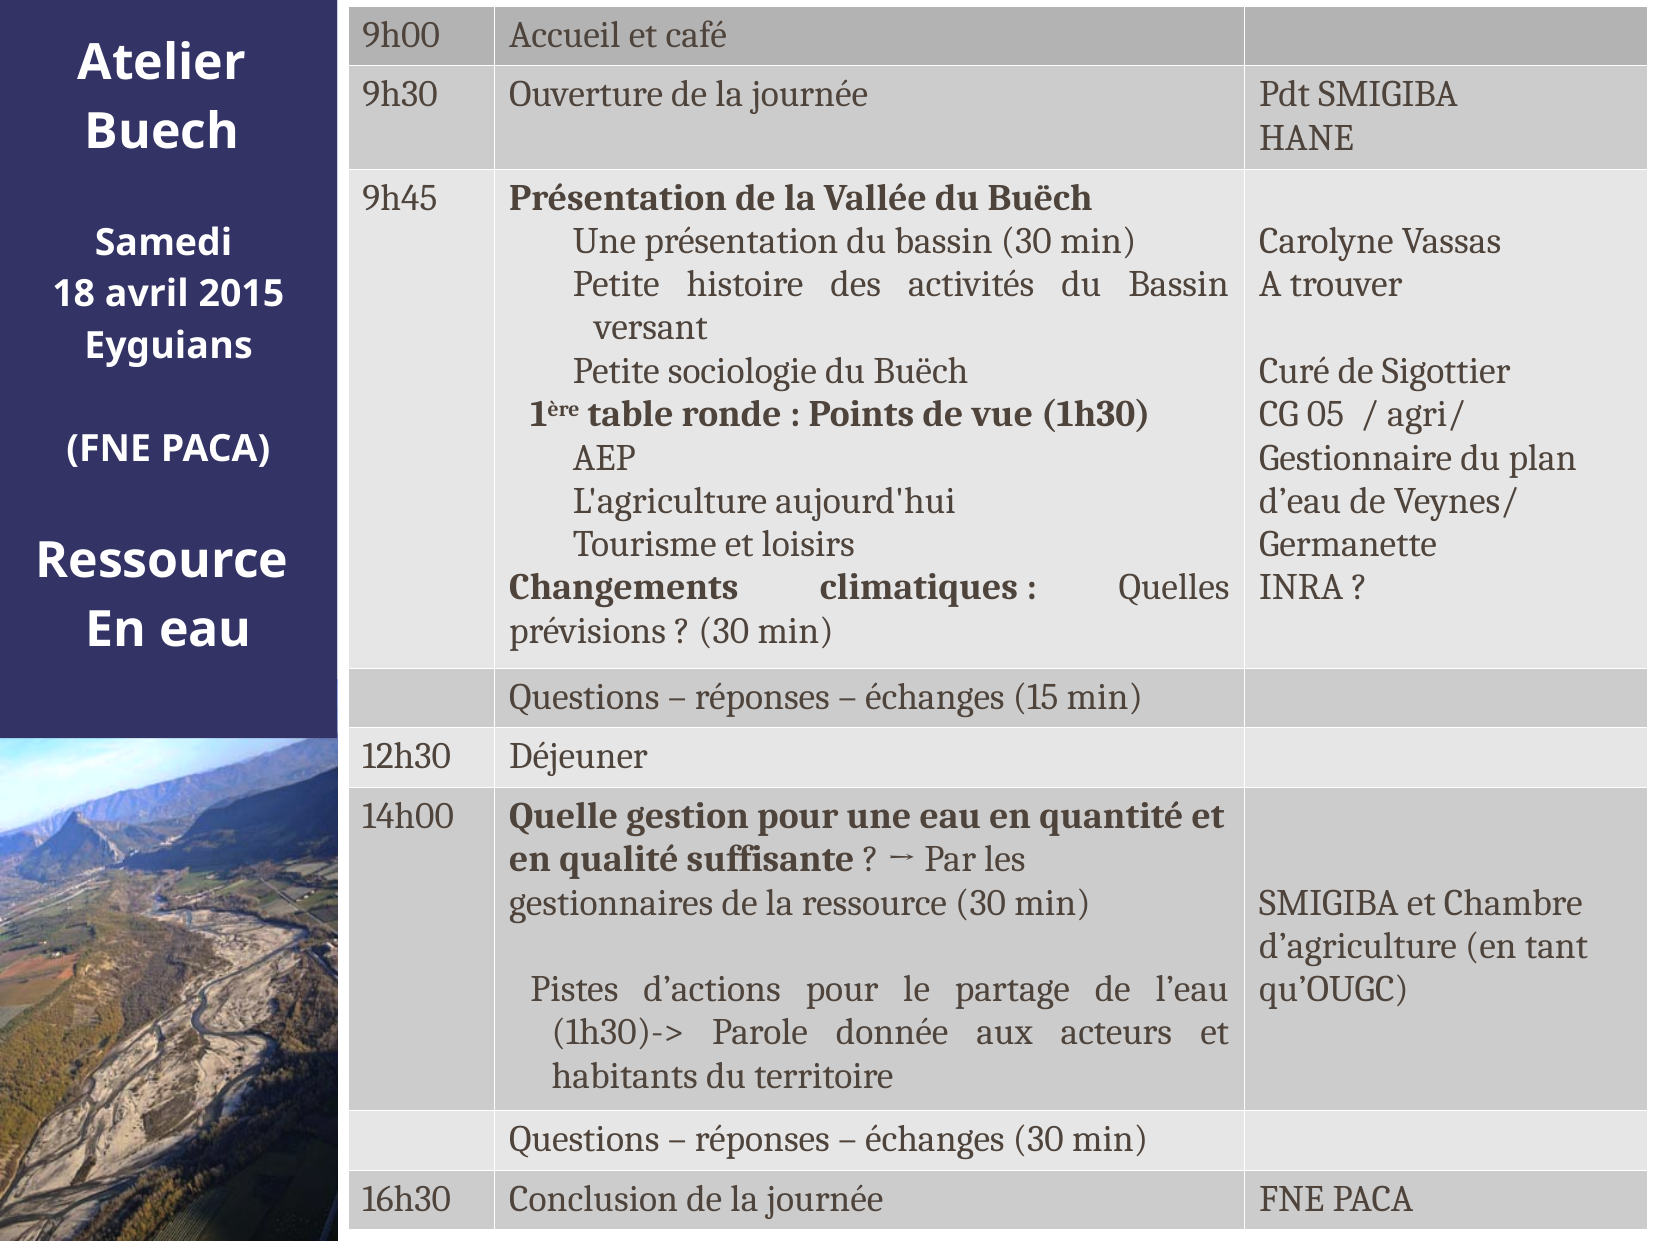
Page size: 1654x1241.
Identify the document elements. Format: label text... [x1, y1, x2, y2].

table_cell [1245, 1111, 1647, 1170]
table_cell Conclusion de la journée [495, 1171, 1244, 1229]
table_cell [349, 669, 494, 727]
table_cell 9h30 [349, 66, 494, 169]
table_cell Ouverture de la journée [495, 66, 1244, 169]
table_cell [349, 1111, 494, 1170]
table_cell 12h30 [349, 728, 494, 787]
table_cell Pdt SMIGIBA HANE [1245, 66, 1647, 169]
table_cell 9h45 [349, 170, 494, 668]
table_header 9h00 [349, 7, 494, 65]
text_box Atelier Buech Samedi 18 avril 2015 Eyguians (FNE PACA) Ressource En eau [0, 0, 338, 739]
table_cell Questions – réponses – échanges (30 min) [495, 1111, 1244, 1170]
table_cell Déjeuner [495, 728, 1244, 787]
table_cell 16h30 [349, 1171, 494, 1229]
table_header Accueil et café [495, 7, 1244, 65]
table_cell [1245, 669, 1647, 727]
table_cell Présentation de la Vallée du Buëch Une présentation du bassin (30 min) Petite histoire des activités du Bassin versant Petite sociologie du Buëch 1ère table ronde : Points de vue (1h30) AEP L'agriculture aujourd'hui Tourisme et loisirs Changements climatiques : Quelles prévisions ? (30 min) [495, 170, 1244, 668]
table_cell SMIGIBA et Chambre d’agriculture (en tant qu’OUGC) [1245, 788, 1647, 1110]
table_cell Questions – réponses – échanges (15 min) [495, 669, 1244, 727]
table_cell Quelle gestion pour une eau en quantité et en qualité suffisante ? → Par les gestionnaires de la ressource (30 min) Pistes d’actions pour le partage de l’eau (1h30)-> Parole donnée aux acteurs et habitants du territoire [495, 788, 1244, 1110]
table_cell FNE PACA [1245, 1171, 1647, 1229]
table_cell 14h00 [349, 788, 494, 1110]
table_header [1245, 7, 1647, 65]
picture [0, 739, 338, 1241]
table_cell Carolyne Vassas A trouver Curé de Sigottier CG 05 / agri/ Gestionnaire du plan d’eau de Veynes/ Germanette INRA ? [1245, 170, 1647, 668]
table_cell [1245, 728, 1647, 787]
